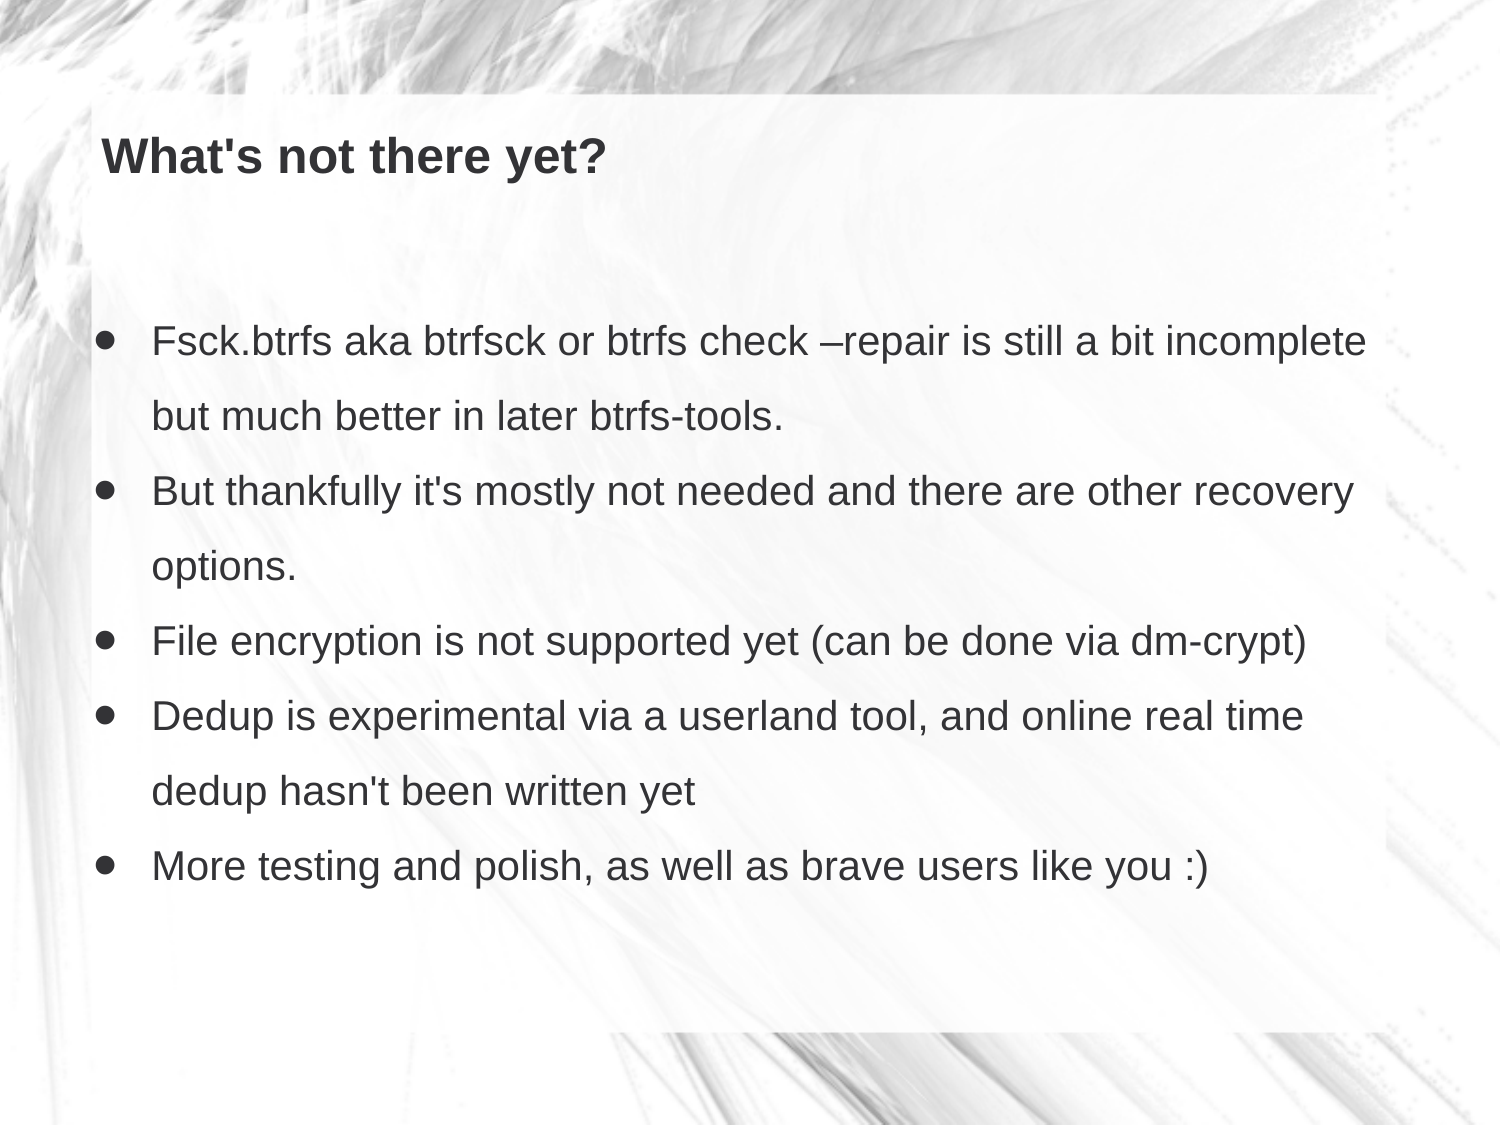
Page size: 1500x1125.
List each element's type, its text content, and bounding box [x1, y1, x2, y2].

list Fsck.btrfs aka btrfsck or btrfs check –repair is still a bit incomplete but much better in later btrfs-tools. But thankfully it's mostly not needed and there are other recovery options. File encryption is not supported yet (can be done via dm-crypt) Dedup is experimental via a userland tool, and online real time dedup hasn't been written yet More testing and polish, as well as brave users like you :) [61, 274, 1412, 1025]
picture [0, 0, 1500, 1125]
title What's not there yet? [61, 108, 1412, 251]
